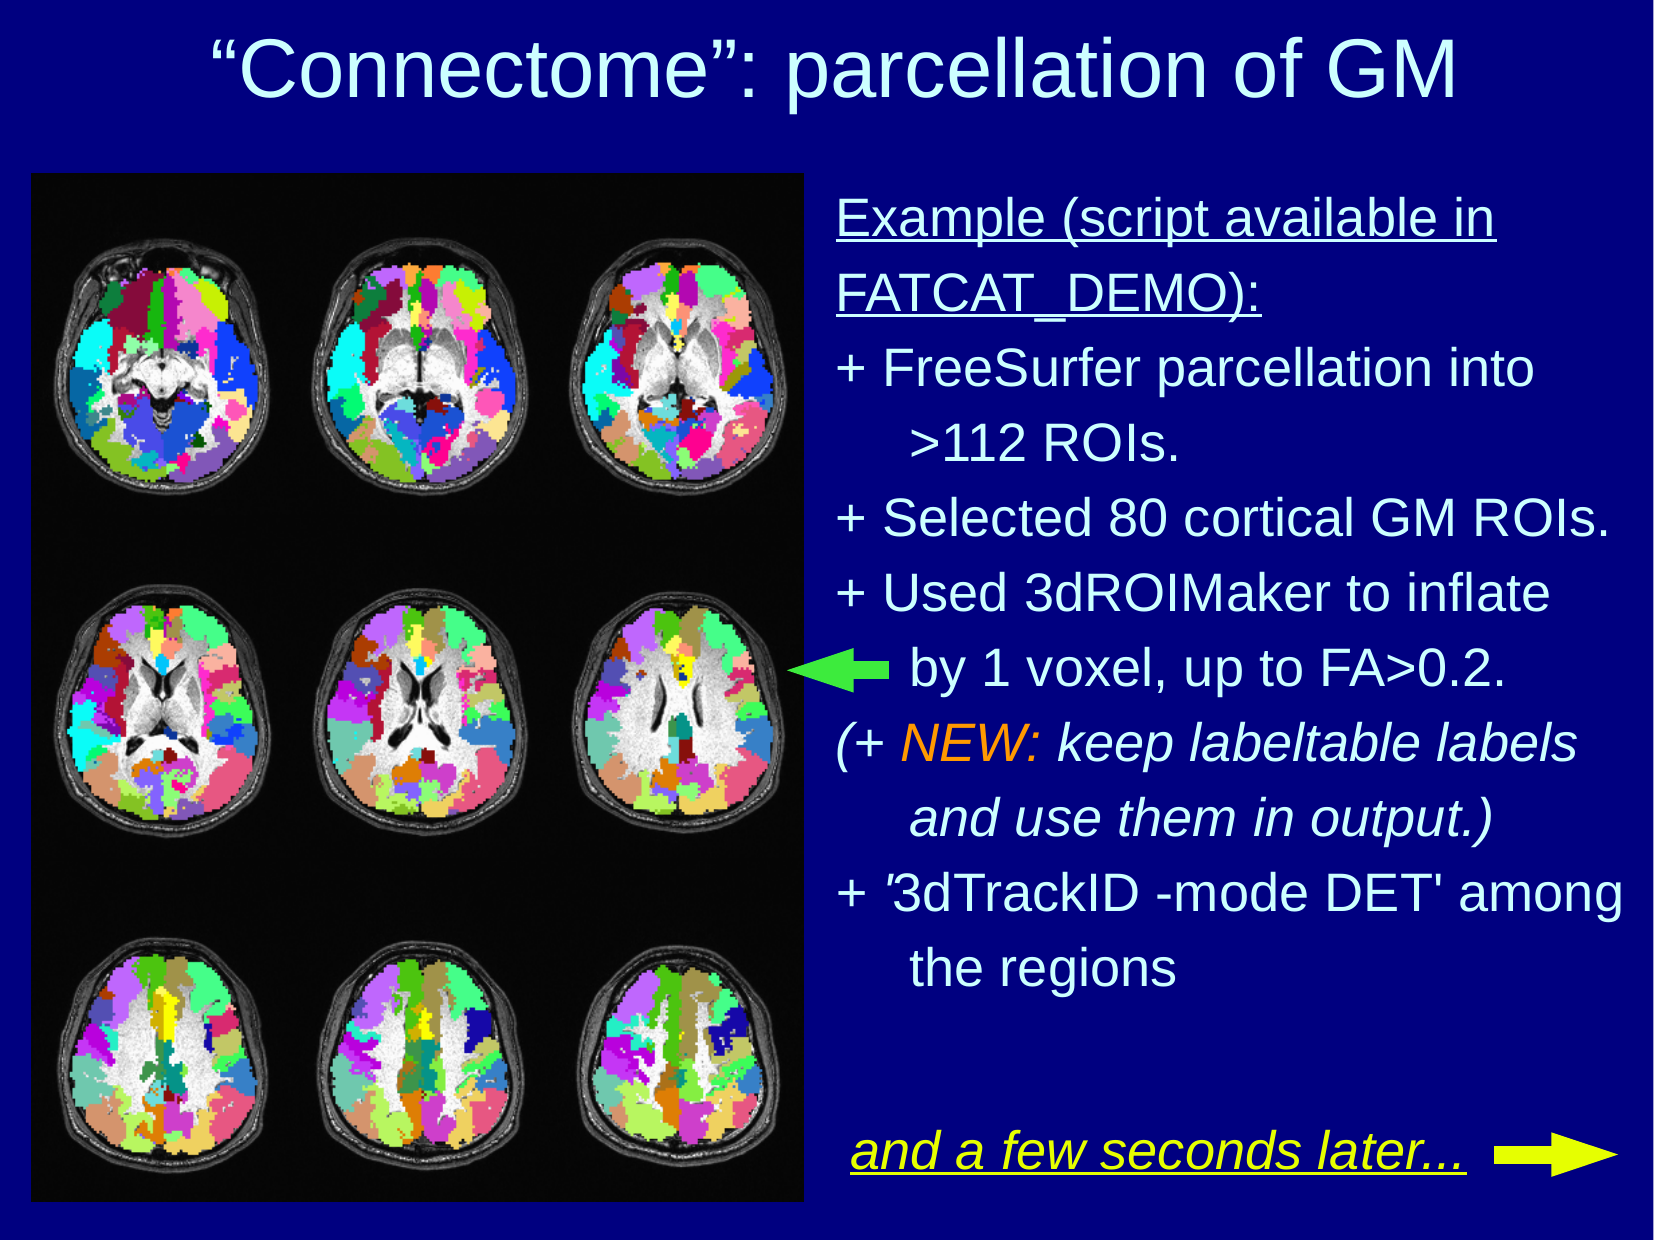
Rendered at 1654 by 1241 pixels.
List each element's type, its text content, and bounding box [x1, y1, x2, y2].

text_box Example (script available in FATCAT_DEMO): + FreeSurfer parcellation into >112 ROIs. + Selected 80 cortical GM ROIs. + Used 3dROIMaker to inflate by 1 voxel, up to FA>0.2. (+ NEW: keep labeltable labels and use them in output.) + '3dTrackID -mode DET' among the regions [820, 165, 1639, 1006]
picture [31, 173, 804, 1202]
title “Connectome”: parcellation of GM [35, 1, 1636, 138]
text_box and a few seconds later... [835, 1098, 1639, 1189]
